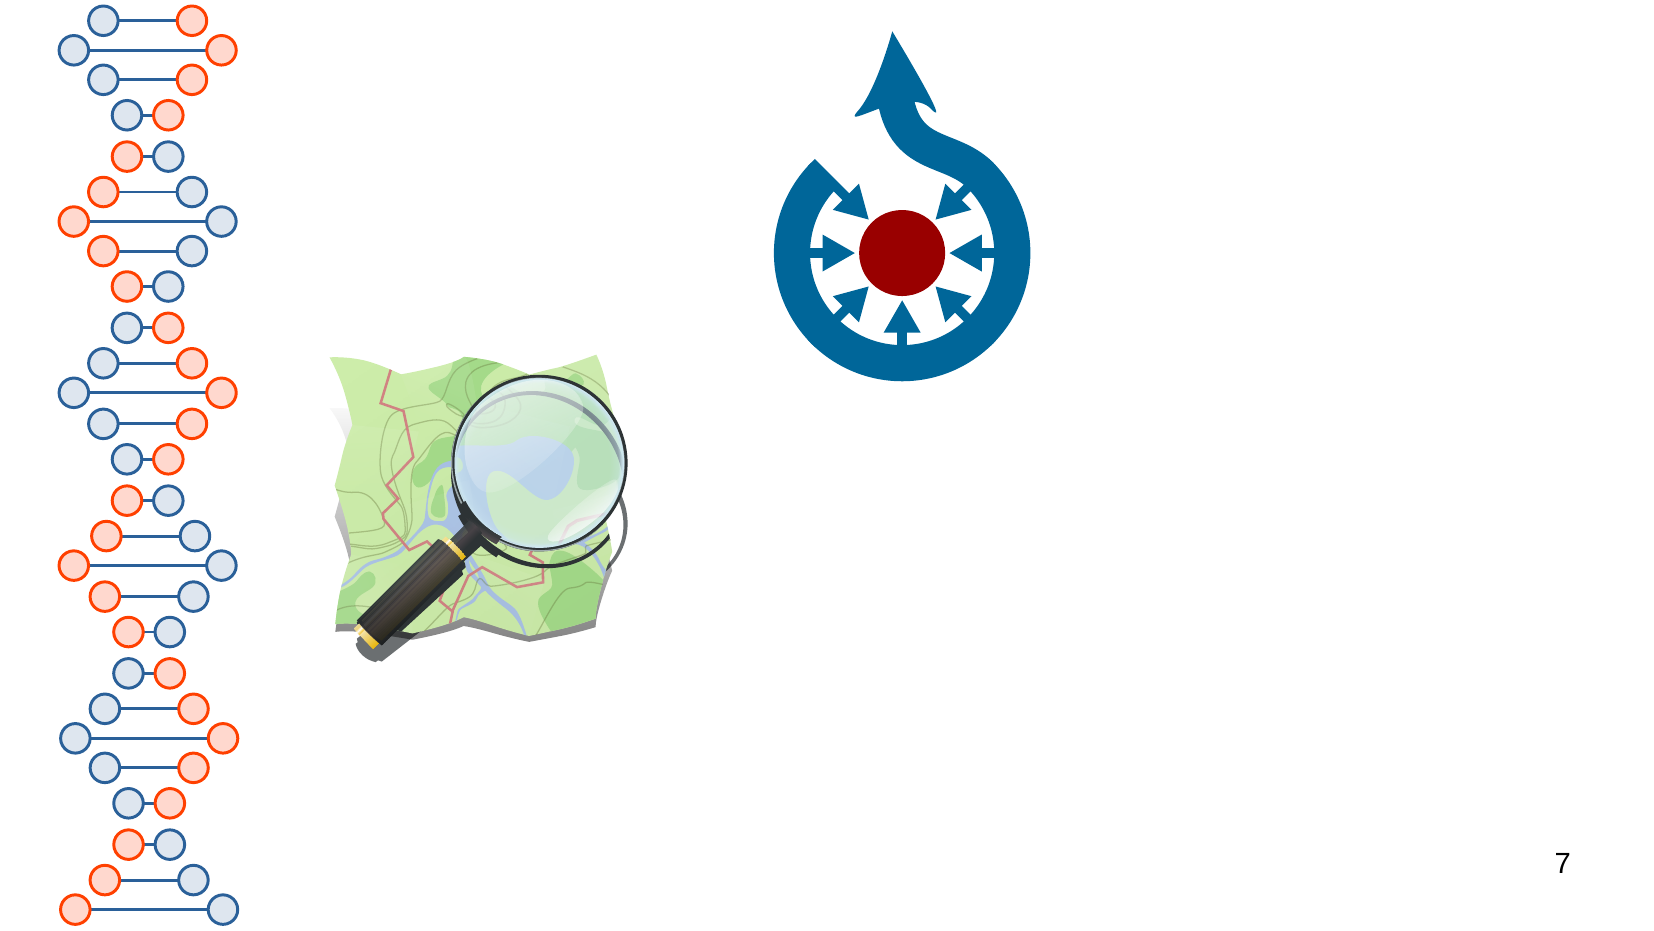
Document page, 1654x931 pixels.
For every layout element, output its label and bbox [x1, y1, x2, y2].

picture [318, 354, 643, 680]
picture [770, 30, 1034, 384]
